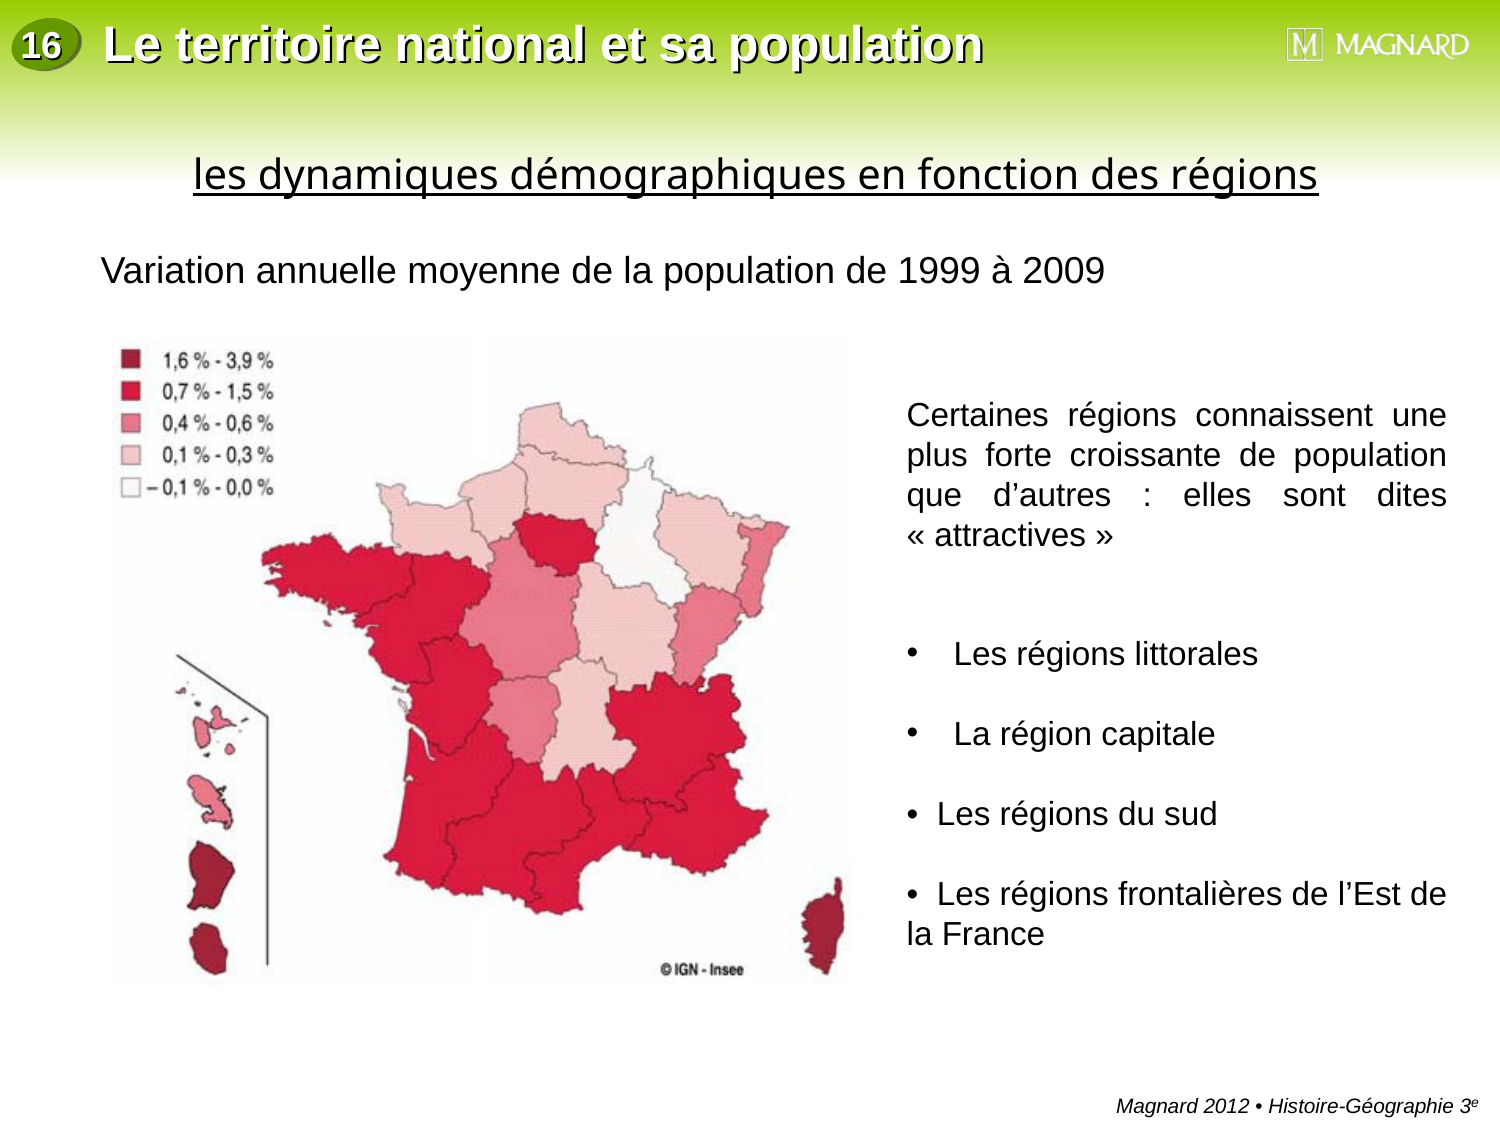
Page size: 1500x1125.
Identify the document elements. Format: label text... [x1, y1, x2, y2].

text_box Variation annuelle moyenne de la population de 1999 à 2009 [85, 238, 1196, 299]
text_box Certaines régions connaissent une plus forte croissante de population que d’autres : elles sont dites « attractives » Les régions littorales La région capitale • Les régions du sud • Les régions frontalières de l’Est de la France [891, 385, 1465, 1000]
picture [1251, 0, 1477, 100]
picture [112, 337, 852, 985]
title les dynamiques démographiques en fonction des régions [29, 113, 1483, 233]
